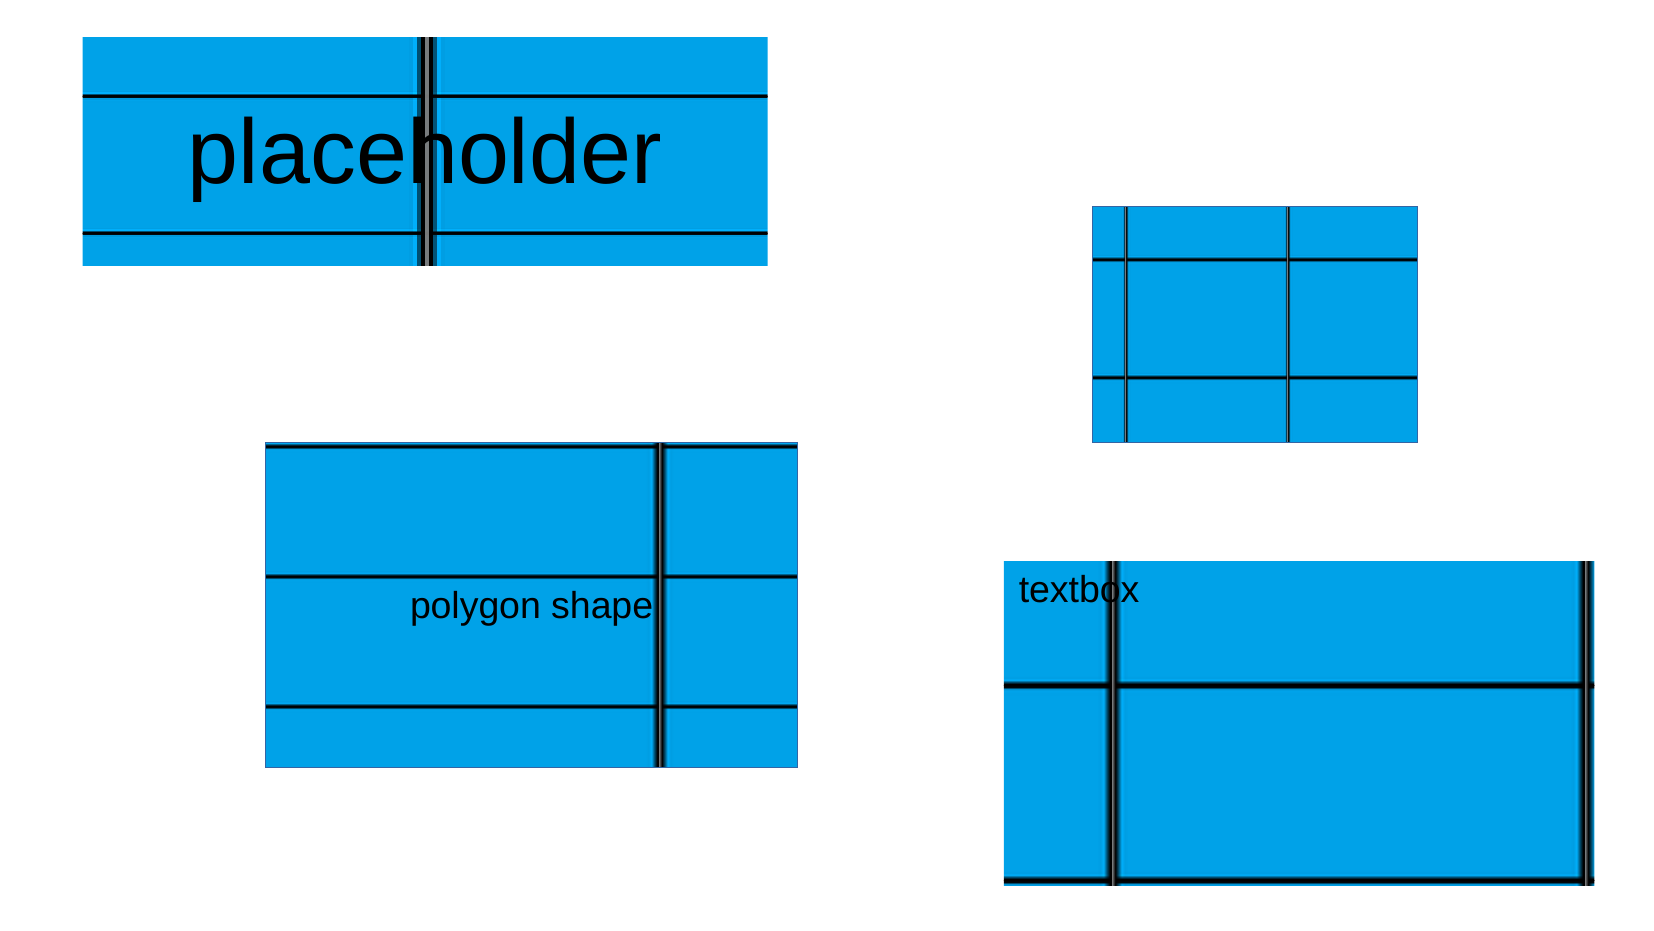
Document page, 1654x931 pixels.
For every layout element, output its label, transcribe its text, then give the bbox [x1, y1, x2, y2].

text_box textbox [1003, 561, 1595, 886]
text_box [1092, 206, 1418, 443]
text_box polygon shape [266, 443, 797, 768]
title placeholder [82, 37, 768, 266]
